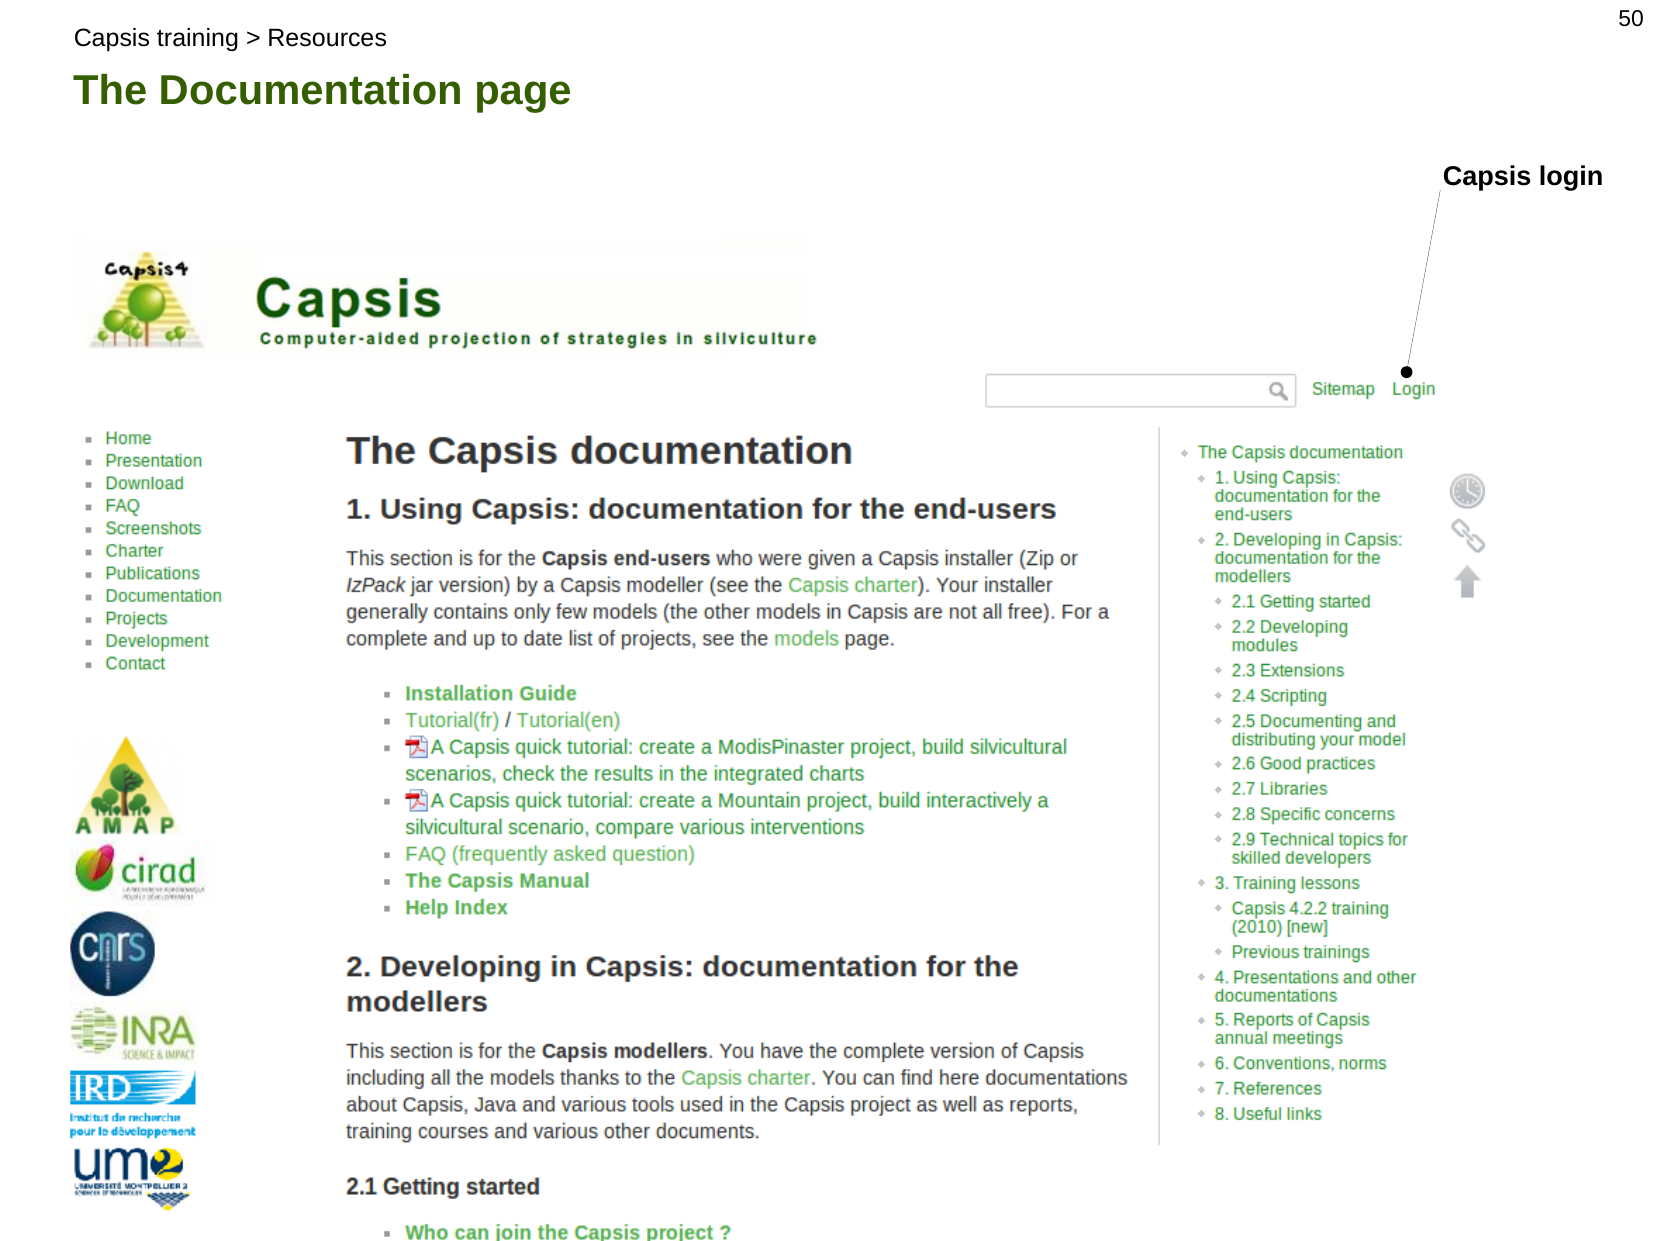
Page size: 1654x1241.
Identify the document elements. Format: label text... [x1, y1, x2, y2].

text_box Capsis training > Resources [59, 16, 1004, 60]
picture [62, 236, 1512, 1241]
text_box Capsis login [1416, 153, 1630, 201]
text_box The Documentation page [58, 59, 1151, 122]
